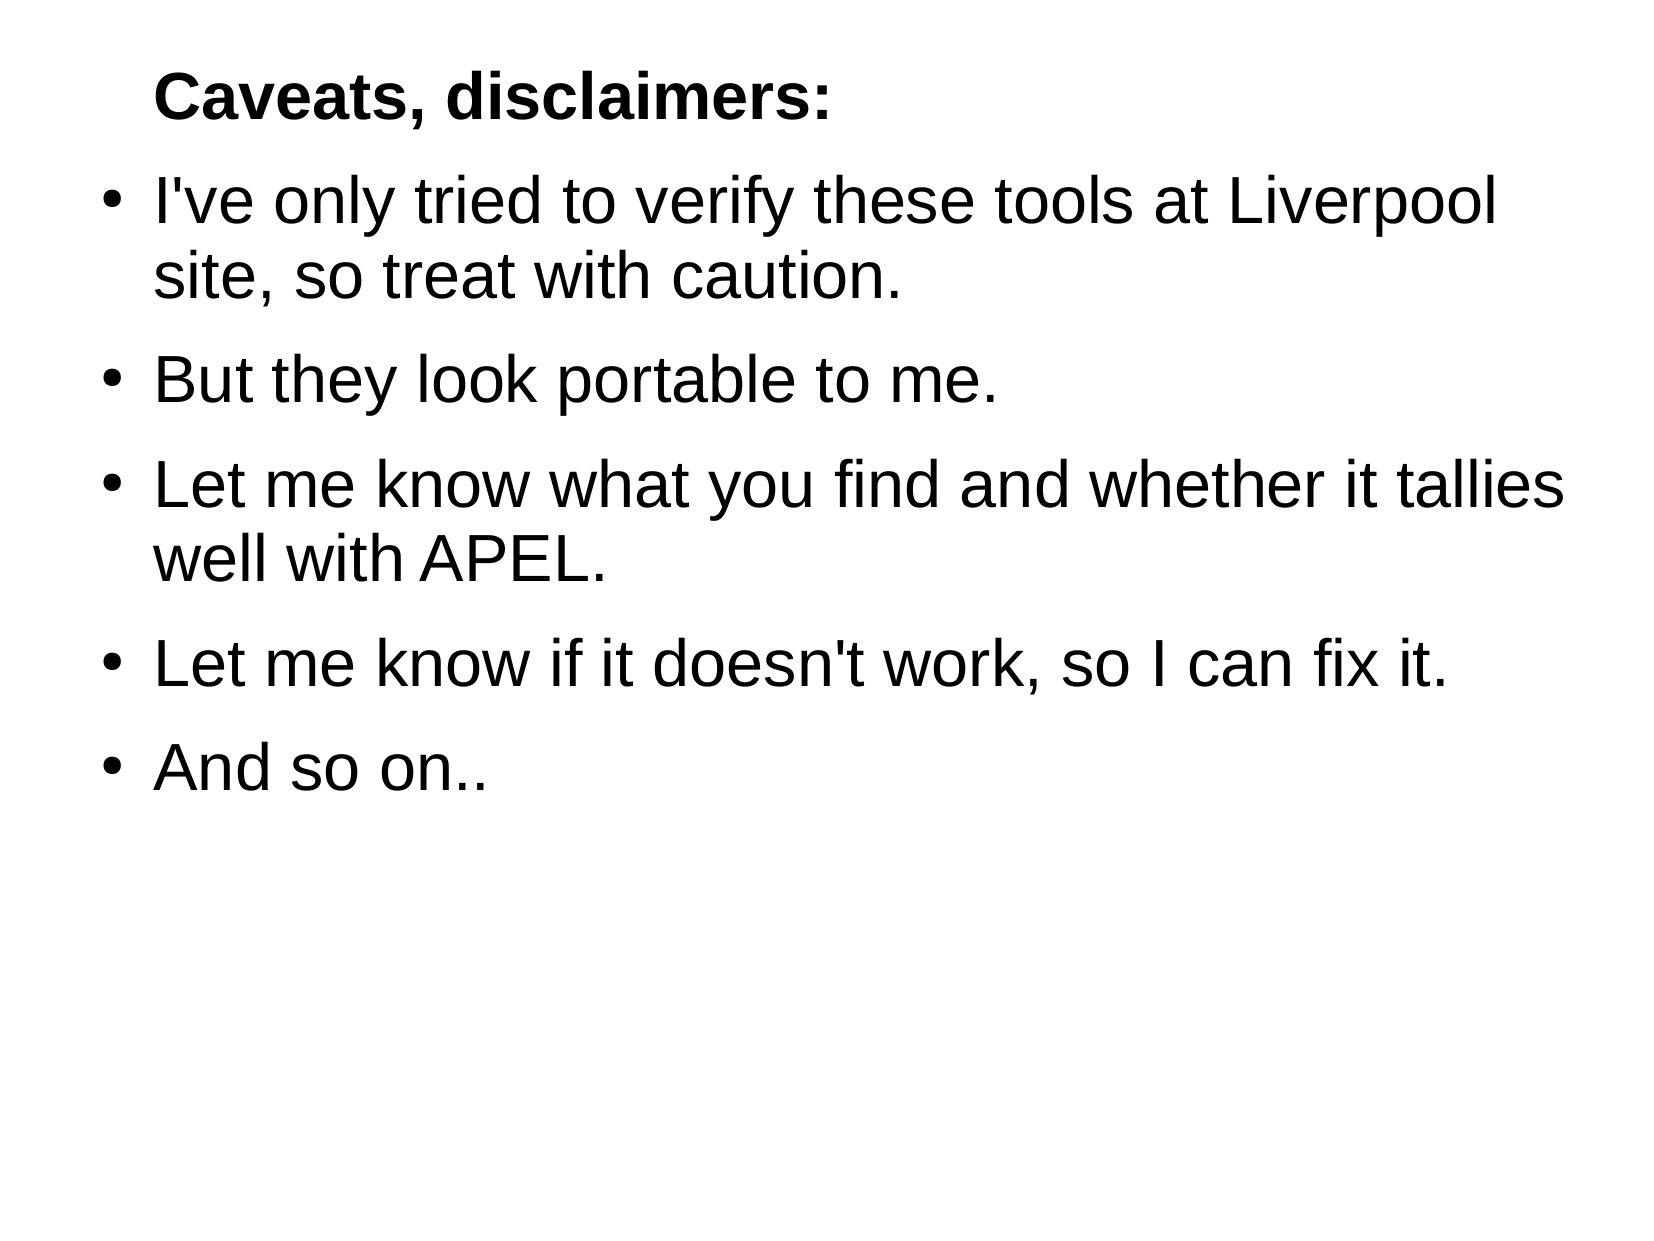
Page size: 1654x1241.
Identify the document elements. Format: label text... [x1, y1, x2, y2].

list Caveats, disclaimers: I've only tried to verify these tools at Liverpool site, so treat with caution. But they look portable to me. Let me know what you find and whether it tallies well with APEL. Let me know if it doesn't work, so I can fix it. And so on.. [82, 59, 1571, 1158]
